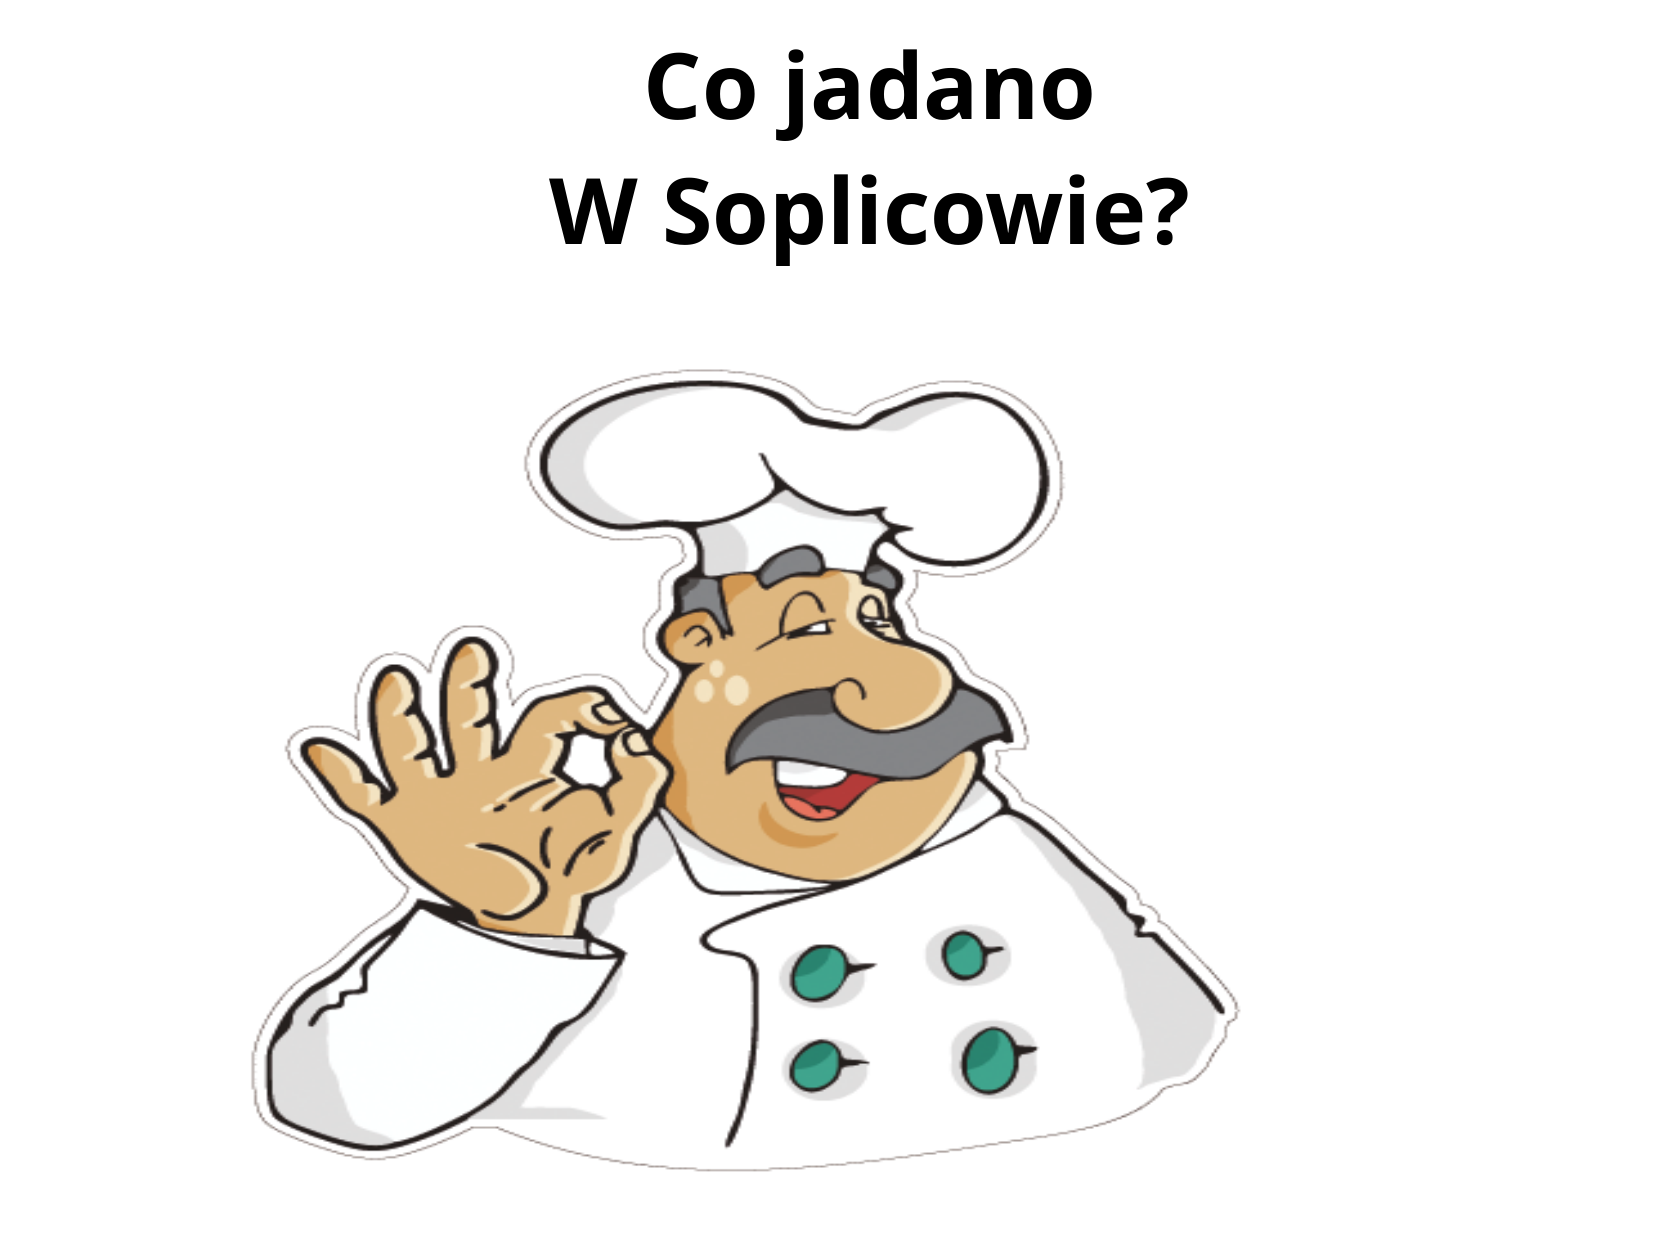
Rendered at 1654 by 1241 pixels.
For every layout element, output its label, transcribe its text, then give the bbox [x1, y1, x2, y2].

picture [26, 318, 1583, 1205]
text_box Co jadano W Soplicowie? [248, 14, 1493, 318]
